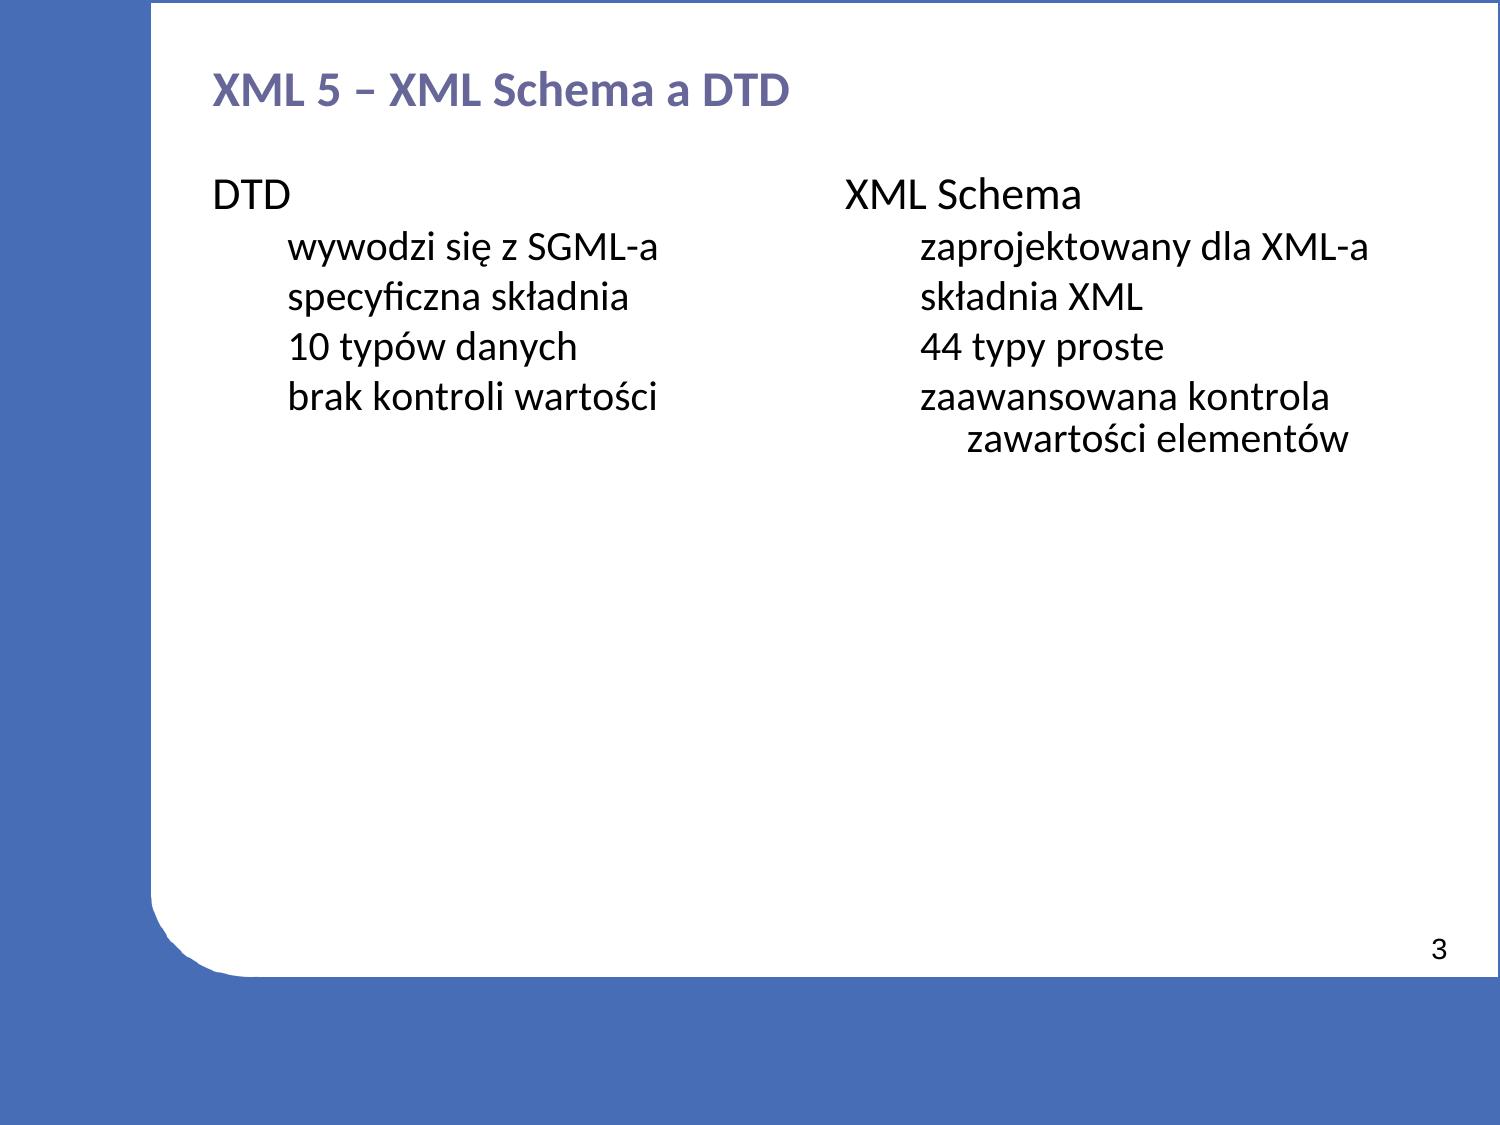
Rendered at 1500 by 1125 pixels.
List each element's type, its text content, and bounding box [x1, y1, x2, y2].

list DTD wywodzi się z SGML-a specyficzna składnia 10 typów danych brak kontroli wartości [212, 174, 815, 926]
title XML 5 – XML Schema a DTD [212, 24, 1447, 164]
picture [0, 0, 1500, 1125]
list XML Schema zaprojektowany dla XML-a składnia XML 44 typy proste zaawansowana kontrola zawartości elementów [845, 174, 1448, 911]
